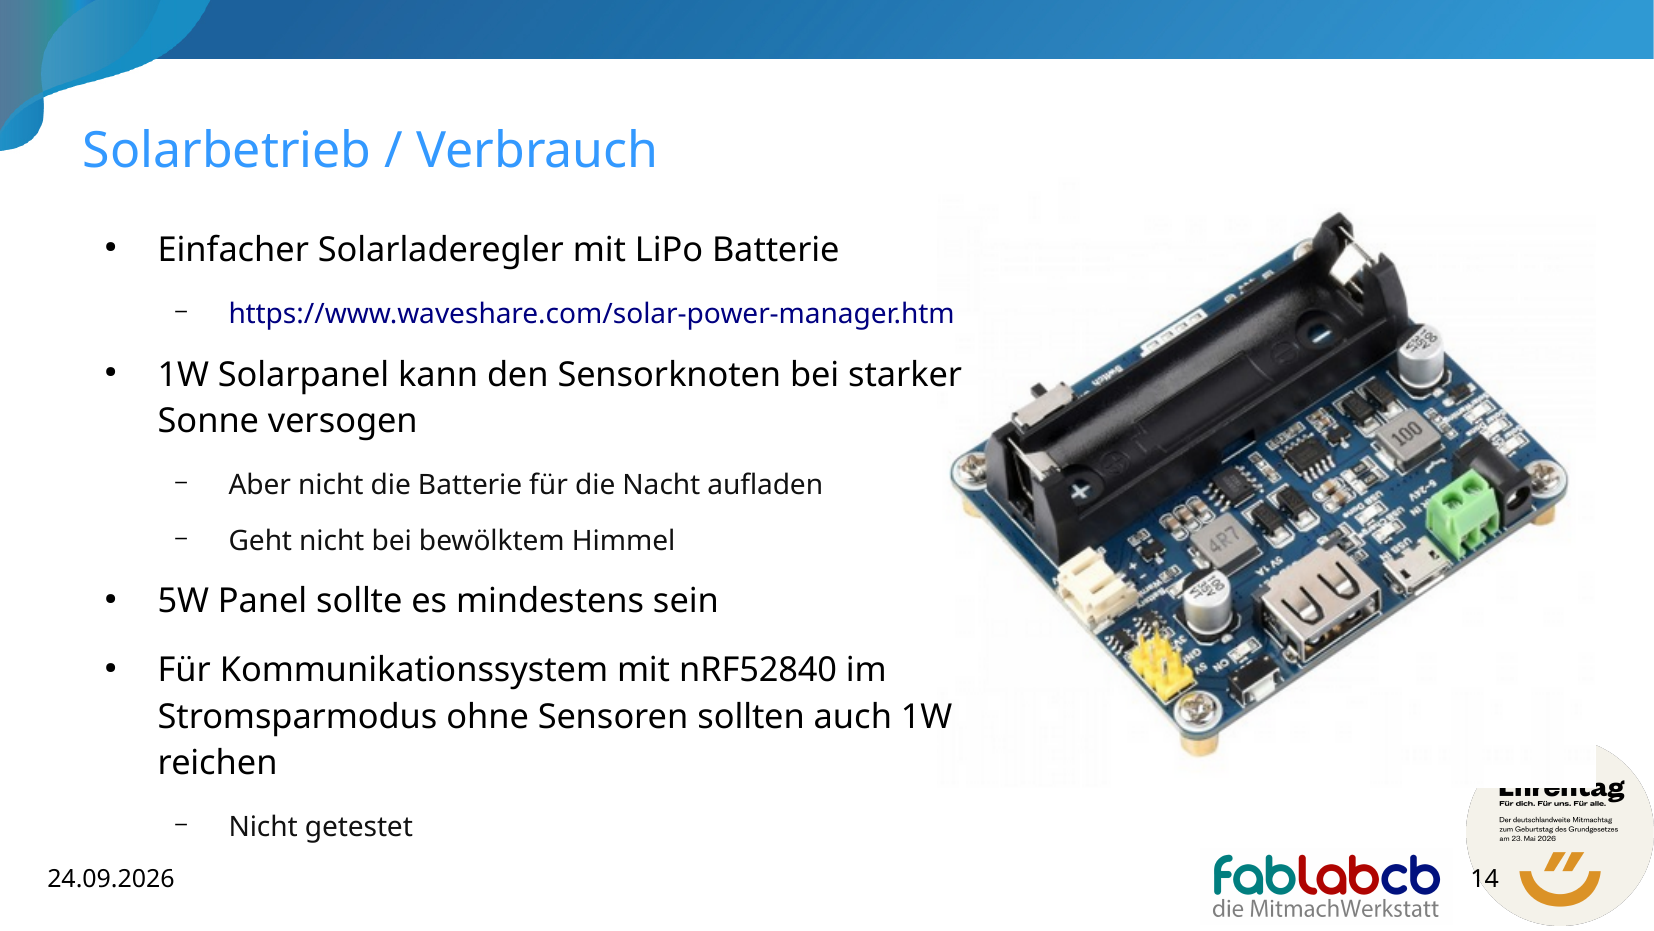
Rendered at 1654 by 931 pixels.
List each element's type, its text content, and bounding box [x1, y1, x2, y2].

list Einfacher Solarladeregler mit LiPo Batterie https://www.waveshare.com/solar-power-manager.htm 1W Solarpanel kann den Sensorknoten bei starker Sonne versogen Aber nicht die Batterie für die Nacht aufladen Geht nicht bei bewölktem Himmel 5W Panel sollte es mindestens sein Für Kommunikationssystem mit nRF52840 im Stromsparmodus ohne Sensoren sollten auch 1W reichen Nicht getestet [86, 225, 1013, 826]
picture [0, 0, 1654, 931]
title Solarbetrieb / Verbrauch [82, 99, 1571, 197]
